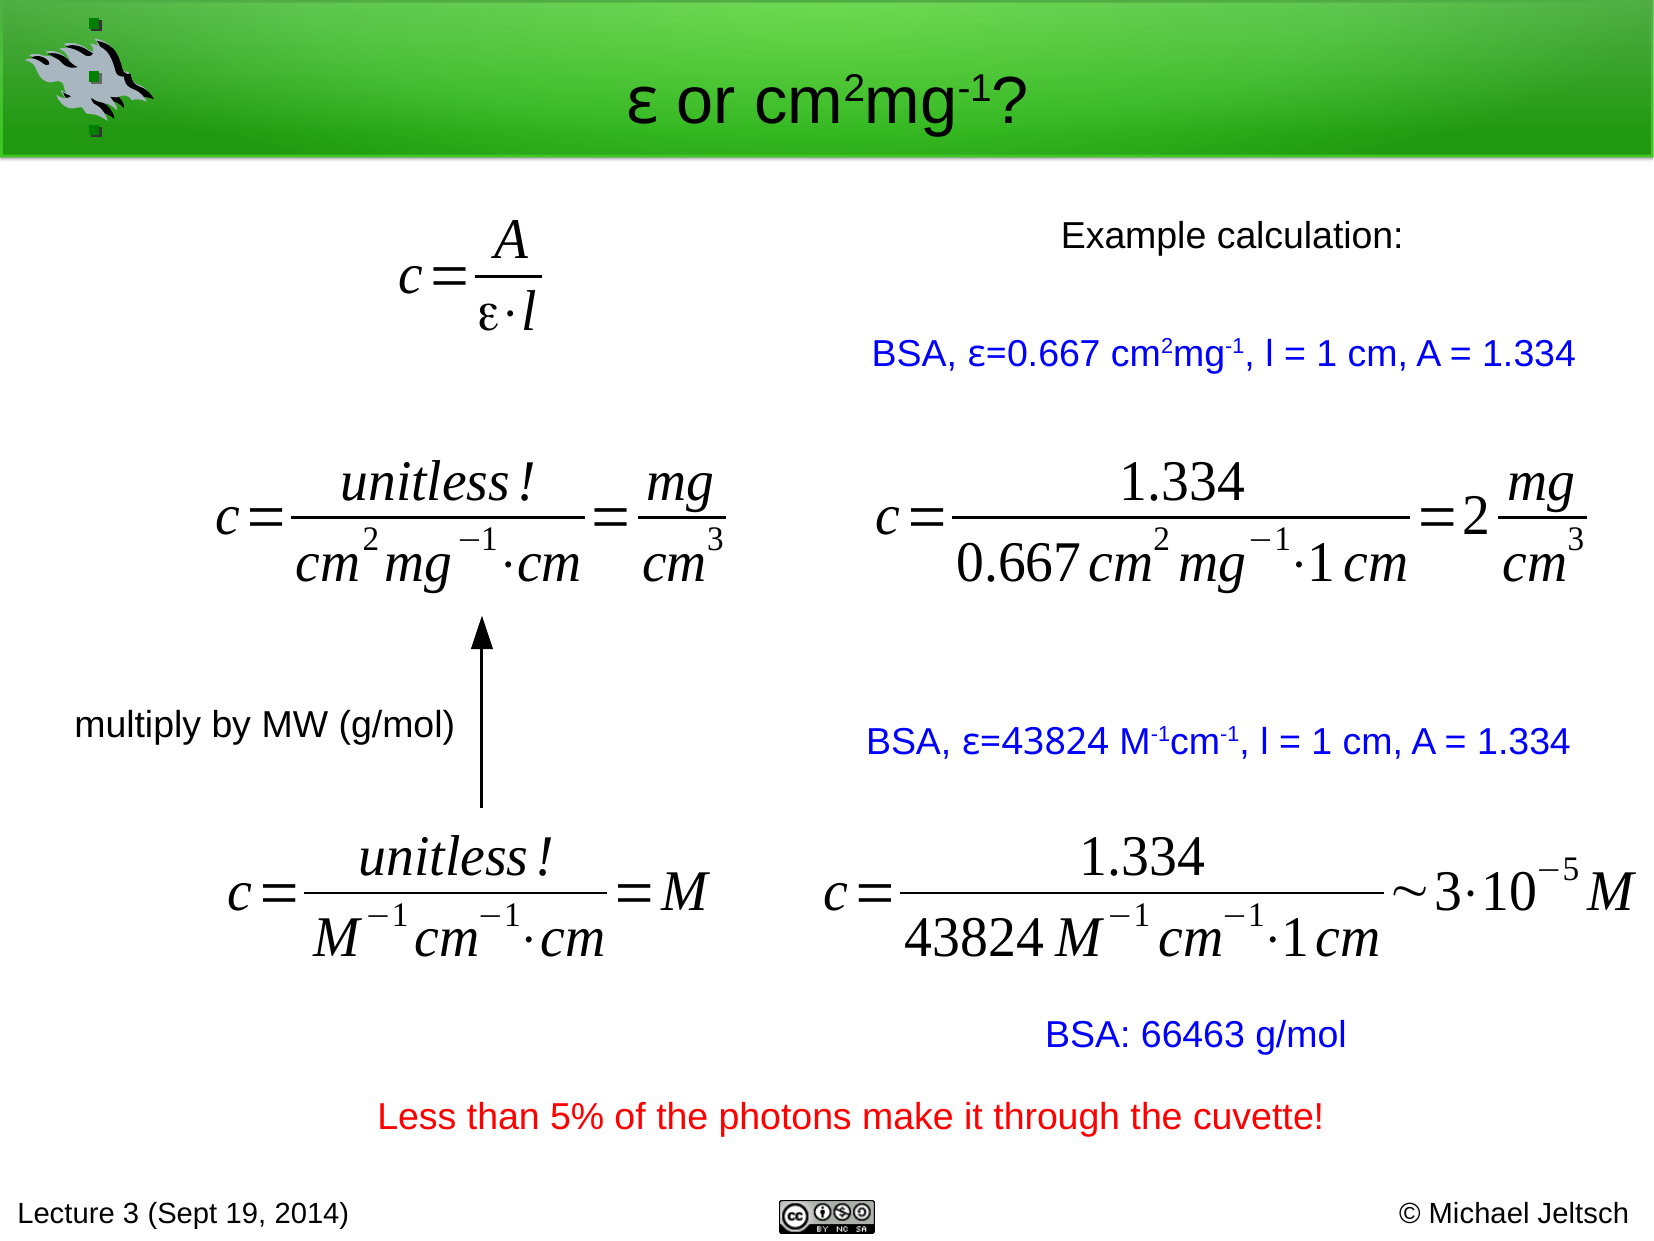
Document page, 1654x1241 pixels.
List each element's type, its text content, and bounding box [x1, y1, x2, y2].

chart [214, 824, 730, 969]
text_box Example calculation: [1046, 207, 1420, 268]
picture [779, 1200, 875, 1234]
text_box Less than 5% of the photons make it through the cuvette! [362, 1087, 1341, 1145]
text_box ε or cm2mg-1? [611, 45, 1043, 139]
text_box BSA, ε=43824 M-1cm-1, l = 1 cm, A = 1.334 [851, 706, 1615, 766]
chart [862, 448, 1604, 594]
text_box BSA, ε=0.667 cm2mg-1, l = 1 cm, A = 1.334 [856, 318, 1609, 378]
chart [385, 207, 559, 345]
chart [201, 448, 742, 594]
chart [810, 824, 1654, 970]
text_box multiply by MW (g/mol) [59, 695, 471, 777]
text_box BSA: 66463 g/mol [1030, 1006, 1436, 1088]
